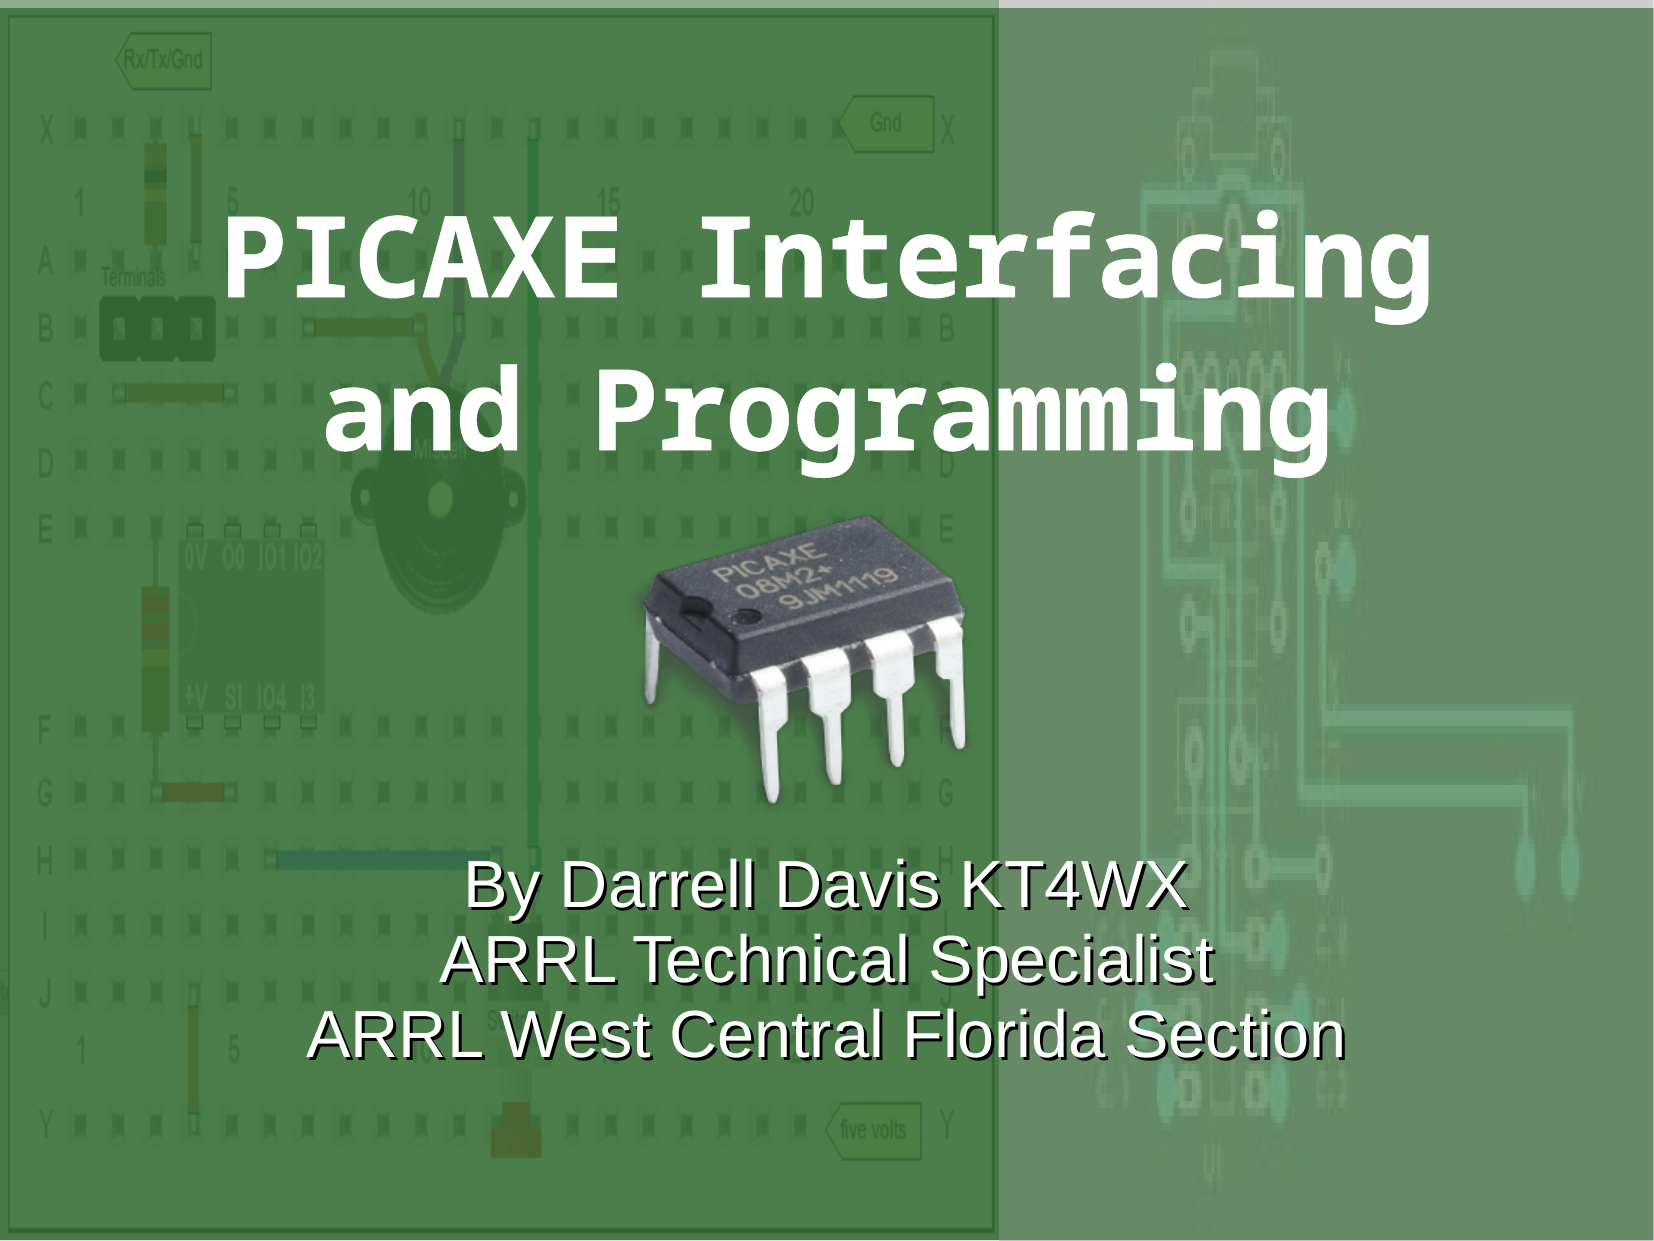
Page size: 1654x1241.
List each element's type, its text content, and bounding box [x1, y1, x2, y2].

picture [552, 494, 1066, 826]
picture [0, 0, 1654, 8]
subtitle PICAXE Interfacing and Programming By Darrell Davis KT4WX ARRL Technical Specialist ARRL West Central Florida Section [0, 8, 1654, 1241]
